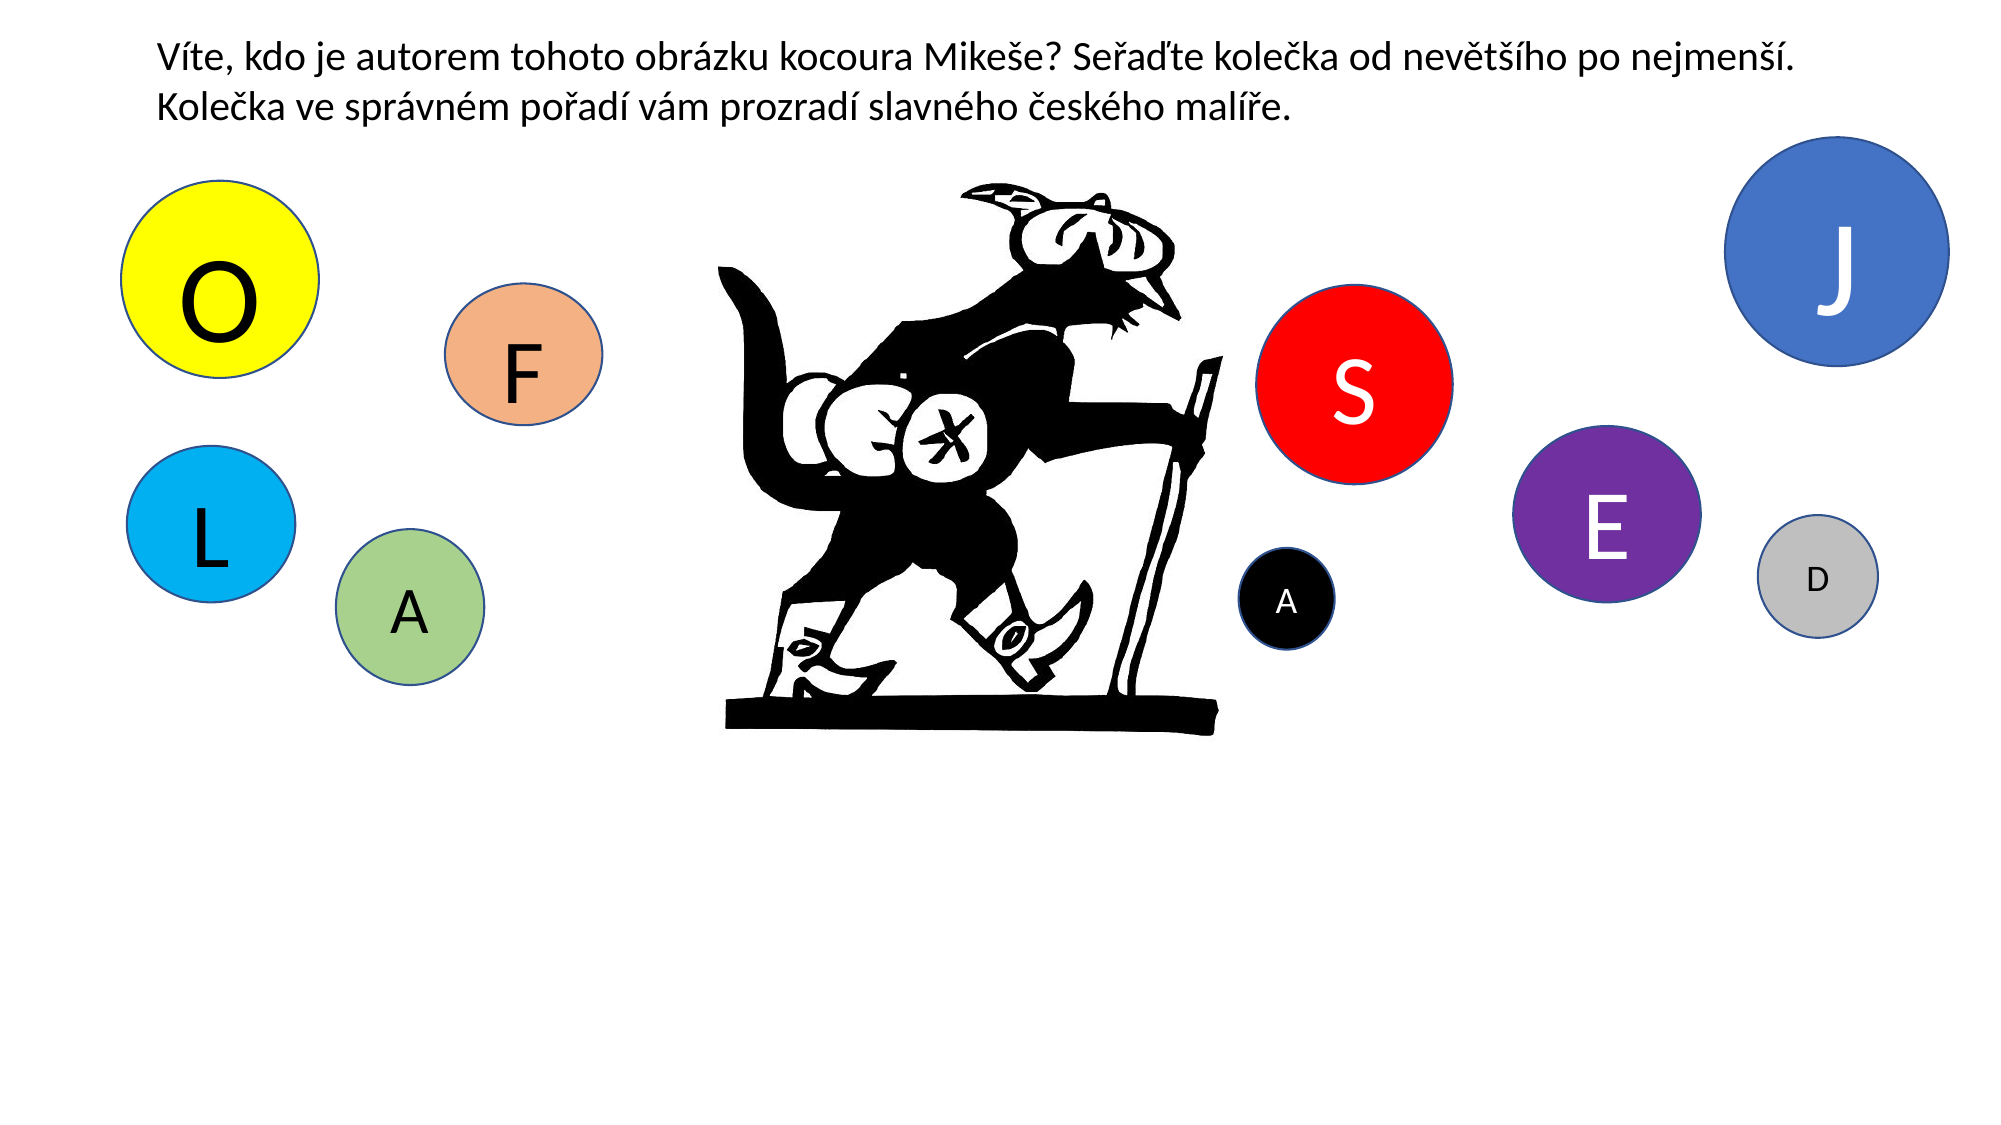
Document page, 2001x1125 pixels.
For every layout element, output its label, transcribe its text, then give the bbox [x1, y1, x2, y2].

text_box J [1725, 138, 1949, 367]
text_box Víte, kdo je autorem tohoto obrázku kocoura Mikeše? Seřaďte kolečka od nevětšího po nejmenší. Kolečka ve správném pořadí vám prozradí slavného českého malíře. [141, 21, 1878, 138]
text_box E [1513, 426, 1701, 603]
picture [710, 176, 1230, 742]
text_box L [126, 445, 296, 603]
text_box O [121, 180, 319, 378]
text_box S [1256, 284, 1453, 485]
text_box F [444, 283, 603, 426]
text_box A [1238, 547, 1335, 650]
text_box D [1757, 515, 1878, 638]
text_box A [335, 529, 485, 686]
